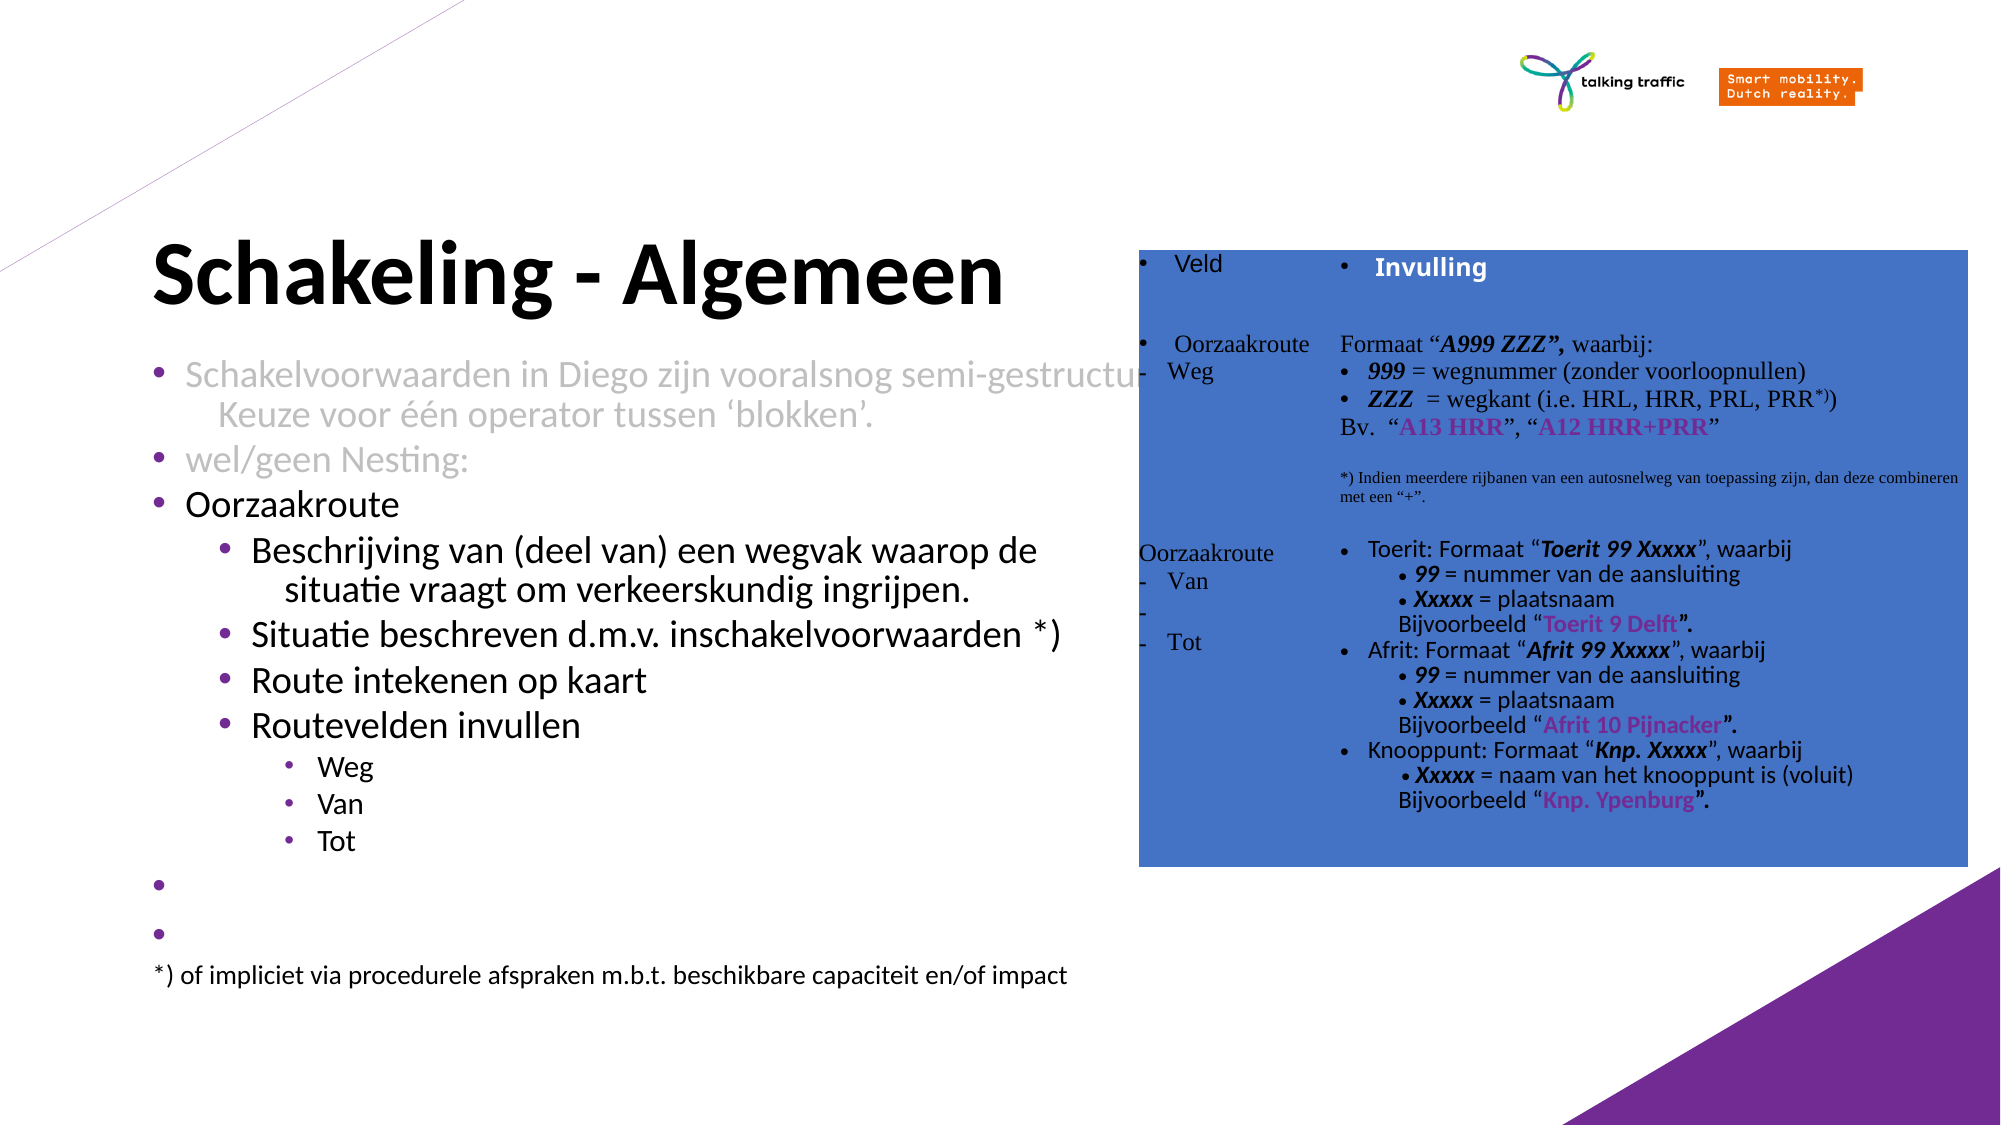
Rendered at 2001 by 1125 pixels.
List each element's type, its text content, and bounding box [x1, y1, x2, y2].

table_cell Toerit: Formaat “Toerit 99 Xxxxx”, waarbij 99 = nummer van de aansluiting Xxxxx = plaatsnaam Bijvoorbeeld “Toerit 9 Delft”. Afrit: Formaat “Afrit 99 Xxxxx”, waarbij 99 = nummer van de aansluiting Xxxxx = plaatsnaam Bijvoorbeeld “Afrit 10 Pijnacker”. Knooppunt: Formaat “Knp. Xxxxx”, waarbij Xxxxx = naam van het knooppunt is (voluit) Bijvoorbeeld “Knp. Ypenburg”. [1340, 539, 1968, 867]
title Schakeling - Algemeen [137, 165, 1863, 332]
table_cell Oorzaakroute Van Tot [1139, 539, 1340, 867]
table_header Invulling [1340, 250, 1968, 330]
table_cell Formaat “A999 ZZZ”, waarbij: 999 = wegnummer (zonder voorloopnullen) ZZZ = wegkant (i.e. HRL, HRR, PRL, PRR*)) Bv. “A13 HRR”, “A12 HRR+PRR” *) Indien meerdere rijbanen van een autosnelweg van toepassing zijn, dan deze combineren met een “+”. [1340, 330, 1968, 539]
text_box 40 [1412, 1042, 1863, 1103]
list Schakelvoorwaarden in Diego zijn vooralsnog semi-gestructureerd. Keuze voor één operator tussen ‘blokken’. wel/geen Nesting: Oorzaakroute Beschrijving van (deel van) een wegvak waarop de situatie vraagt om verkeerskundig ingrijpen. Situatie beschreven d.m.v. inschakelvoorwaarden *) Route intekenen op kaart Routevelden invullen Weg Van Tot *) of impliciet via procedurele afspraken m.b.t. beschikbare capaciteit en/of impact [137, 356, 1348, 1002]
table_header Veld [1139, 250, 1340, 330]
table_cell Oorzaakroute Weg [1139, 330, 1340, 539]
